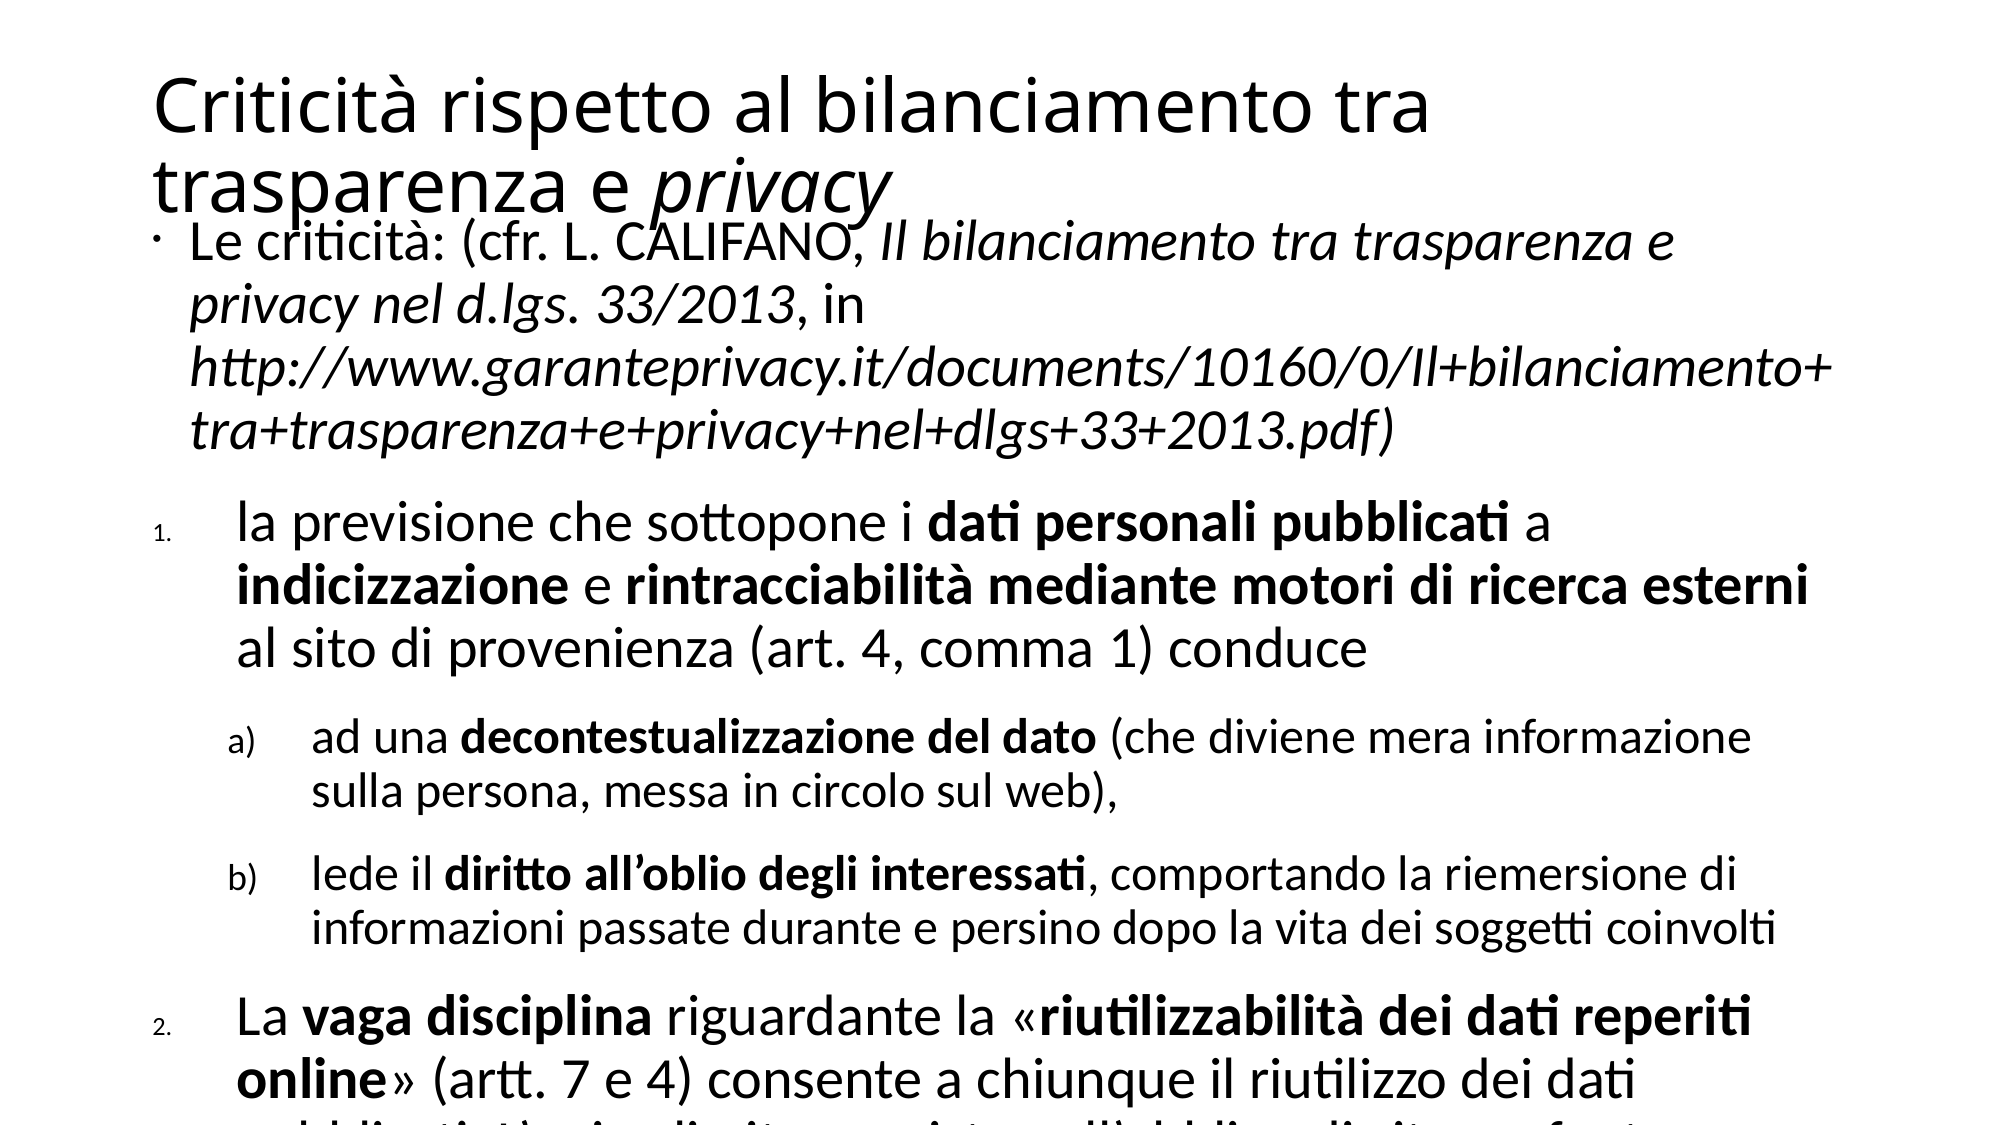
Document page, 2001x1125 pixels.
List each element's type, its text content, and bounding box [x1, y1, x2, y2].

list Le criticità: (cfr. L. CALIFANO, Il bilanciamento tra trasparenza e privacy nel d.lgs. 33/2013, in http://www.garanteprivacy.it/documents/10160/0/Il+bilanciamento+tra+trasparenza+e+privacy+nel+dlgs+33+2013.pdf) la previsione che sottopone i dati personali pubblicati a indicizzazione e rintracciabilità mediante motori di ricerca esterni al sito di provenienza (art. 4, comma 1) conduce ad una decontestualizzazione del dato (che diviene mera informazione sulla persona, messa in circolo sul web), lede il diritto all’oblio degli interessati, comportando la riemersione di informazioni passate durante e persino dopo la vita dei soggetti coinvolti La vaga disciplina riguardante la «riutilizzabilità dei dati reperiti online» (artt. 7 e 4) consente a chiunque il riutilizzo dei dati pubblicati. L’unico limite consiste nell’obbligo di citarne fonte e rispettarne la integrità [137, 202, 1863, 1014]
title Criticità rispetto al bilanciamento tra trasparenza e privacy [137, 59, 1863, 123]
